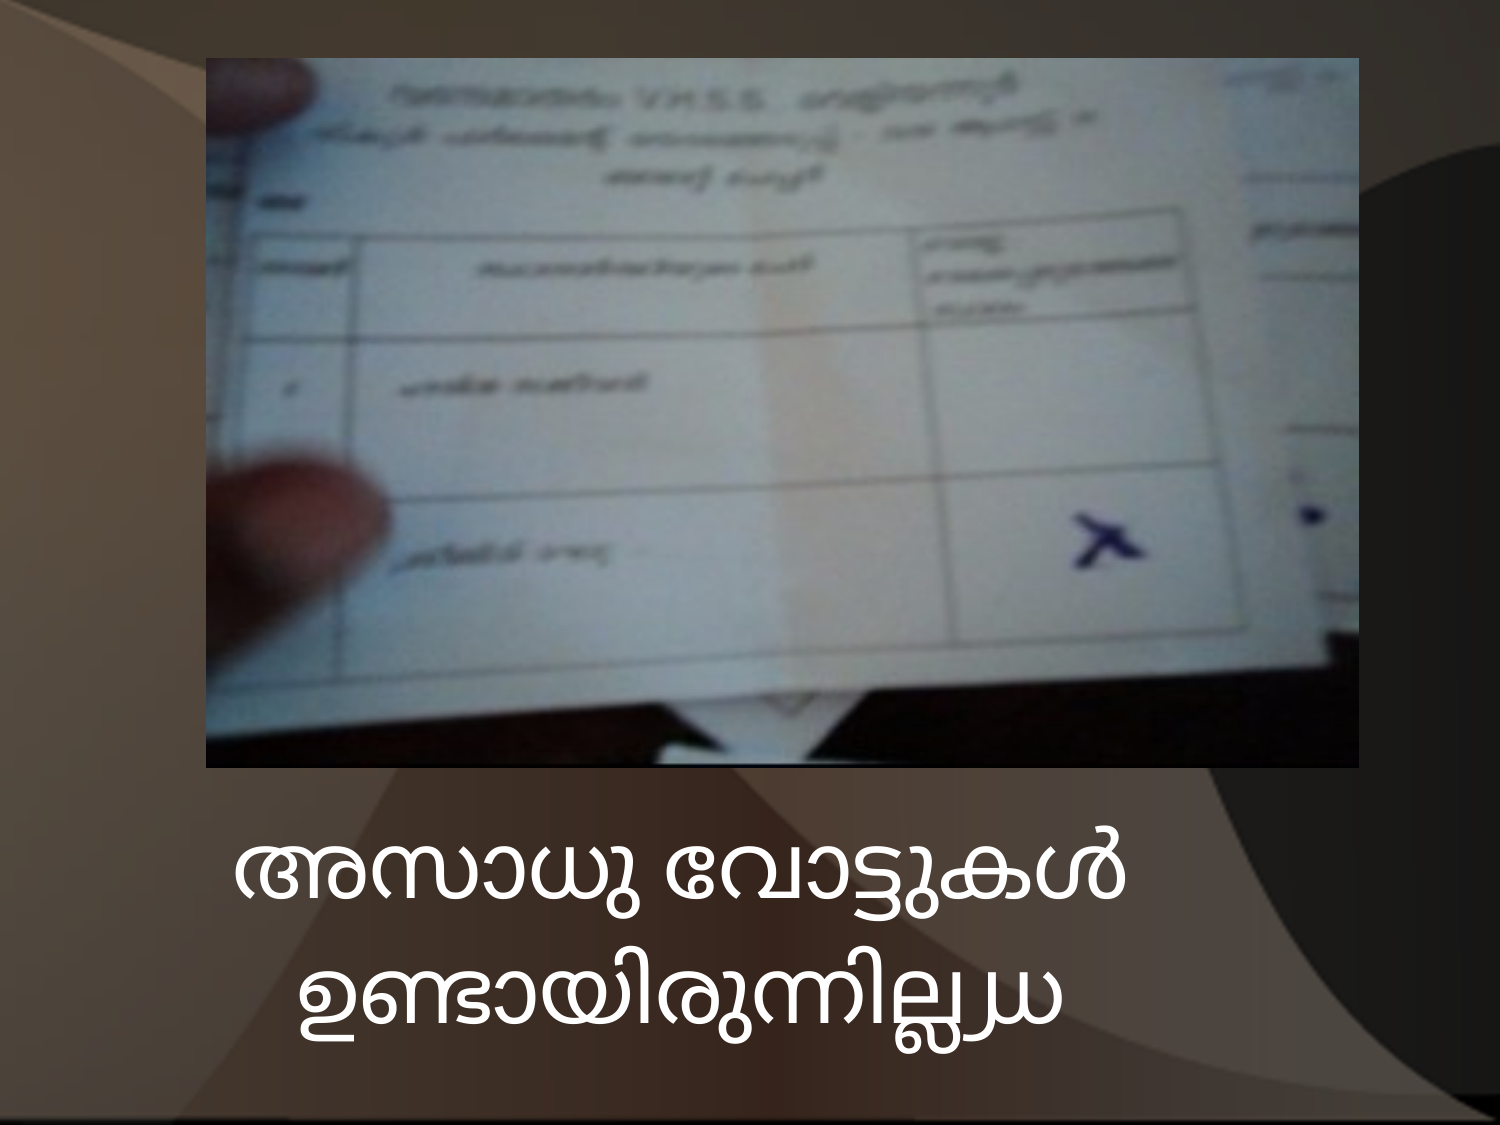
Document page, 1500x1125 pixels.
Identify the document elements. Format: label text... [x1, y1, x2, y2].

picture [0, 0, 1500, 1125]
title അസാധു വോട്ടുകള്‍ ഉണ്ടായിരുന്നില്ല൰ [59, 818, 1304, 1033]
